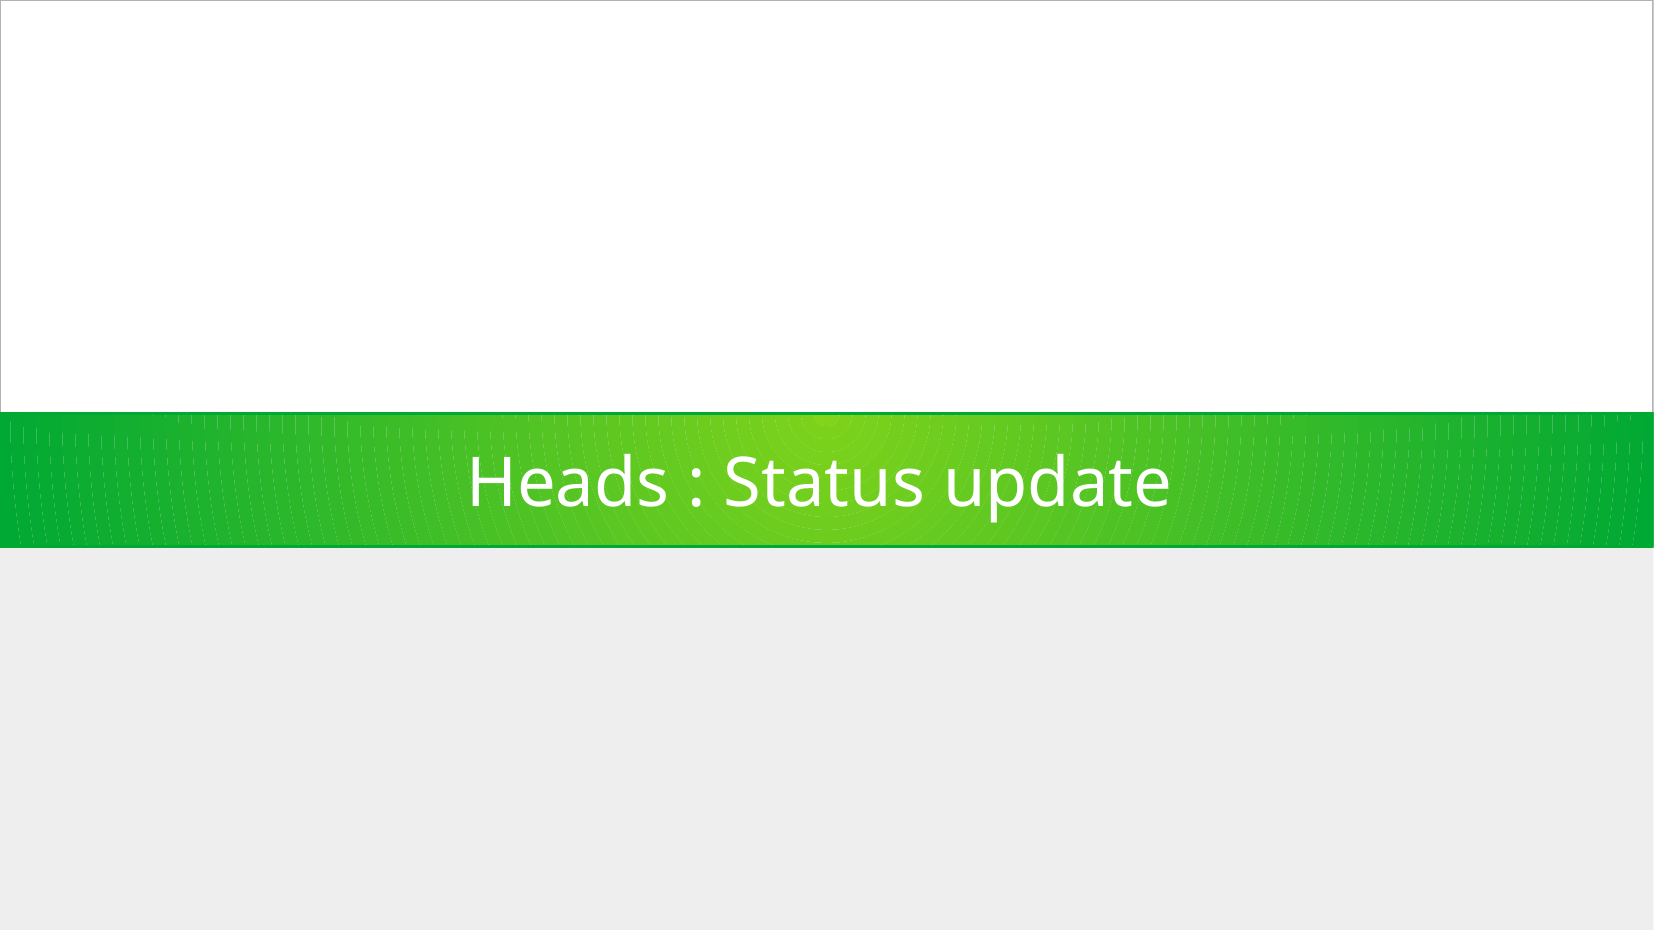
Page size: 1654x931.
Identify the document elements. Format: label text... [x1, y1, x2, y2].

title Heads : Status update [73, 428, 1565, 532]
